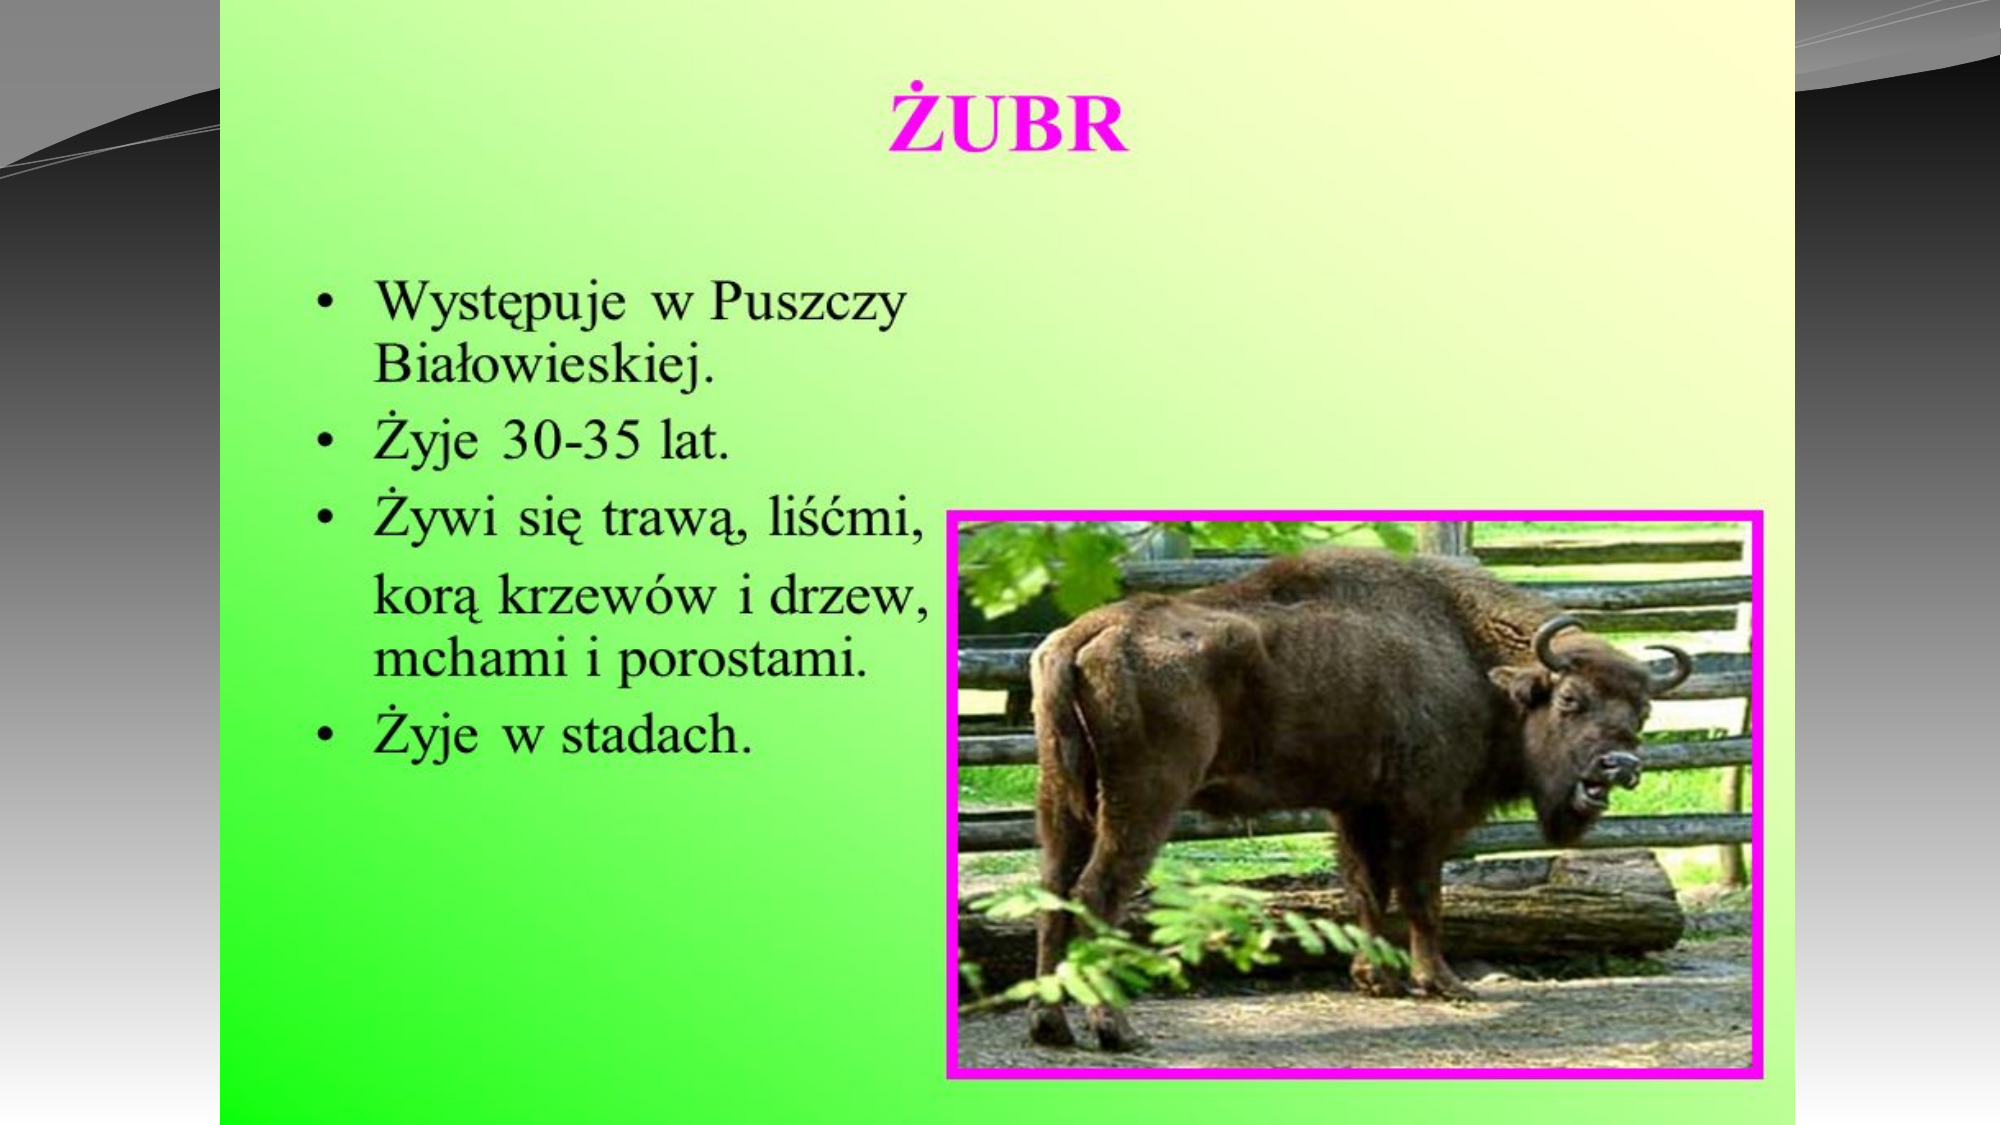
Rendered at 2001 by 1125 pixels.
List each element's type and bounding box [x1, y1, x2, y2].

picture [220, 0, 1795, 1125]
